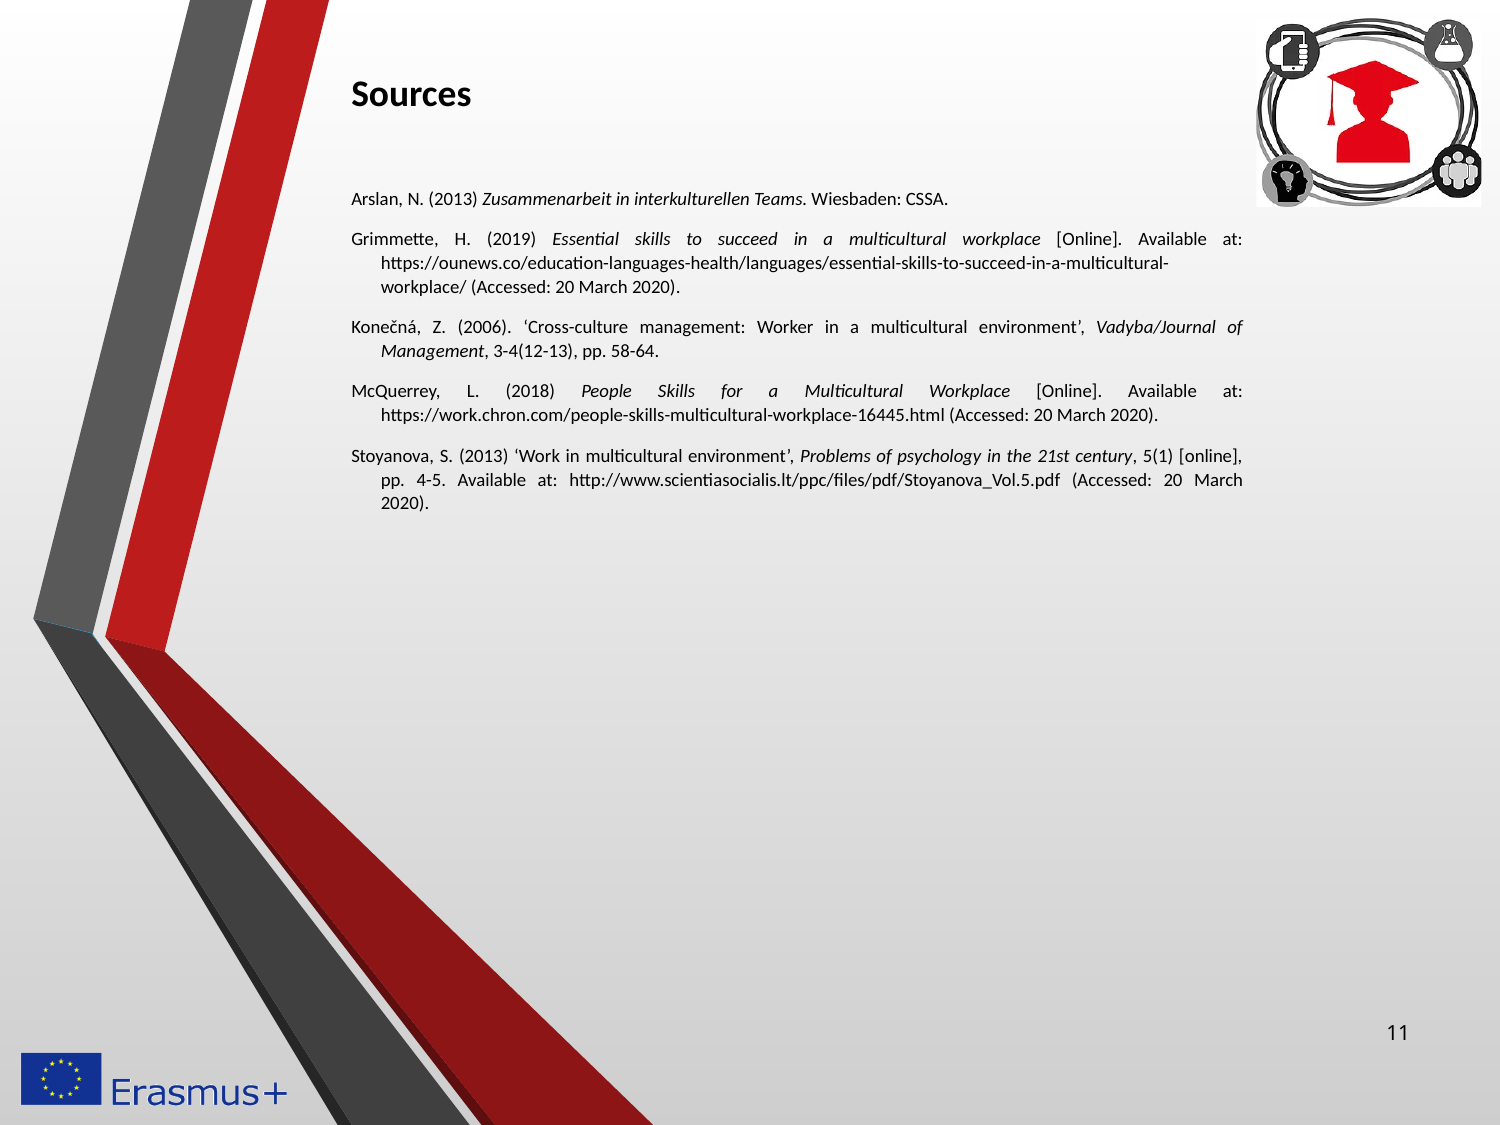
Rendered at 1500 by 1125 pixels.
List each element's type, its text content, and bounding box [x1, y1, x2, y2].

slide_number <numer> [1357, 1003, 1425, 1064]
text_box Arslan, N. (2013) Zusammenarbeit in interkulturellen Teams. Wiesbaden: CSSA. Grimmette, H. (2019) Essential skills to succeed in a multicultural workplace [Online]. Available at: https://ounews.co/education-languages-health/languages/essential-skills-to-succeed-in-a-multicultural-workplace/ (Accessed: 20 March 2020). Konečná, Z. (2006). ‘Cross-culture management: Worker in a multicultural environment’, Vadyba/Journal of Management, 3-4(12-13), pp. 58-64. McQuerrey, L. (2018) People Skills for a Multicultural Workplace [Online]. Available at: https://work.chron.com/people-skills-multicultural-workplace-16445.html (Accessed: 20 March 2020). Stoyanova, S. (2013) ‘Work in multicultural environment’, Problems of psychology in the 21st century, 5(1) [online], pp. 4-5. Available at: http://www.scientiasocialis.lt/ppc/files/pdf/Stoyanova_Vol.5.pdf (Accessed: 20 March 2020). [336, 177, 1258, 561]
text_box Sources [336, 61, 975, 122]
chart [1258, 19, 1483, 209]
picture [1256, 18, 1482, 207]
picture [5, 1037, 302, 1120]
